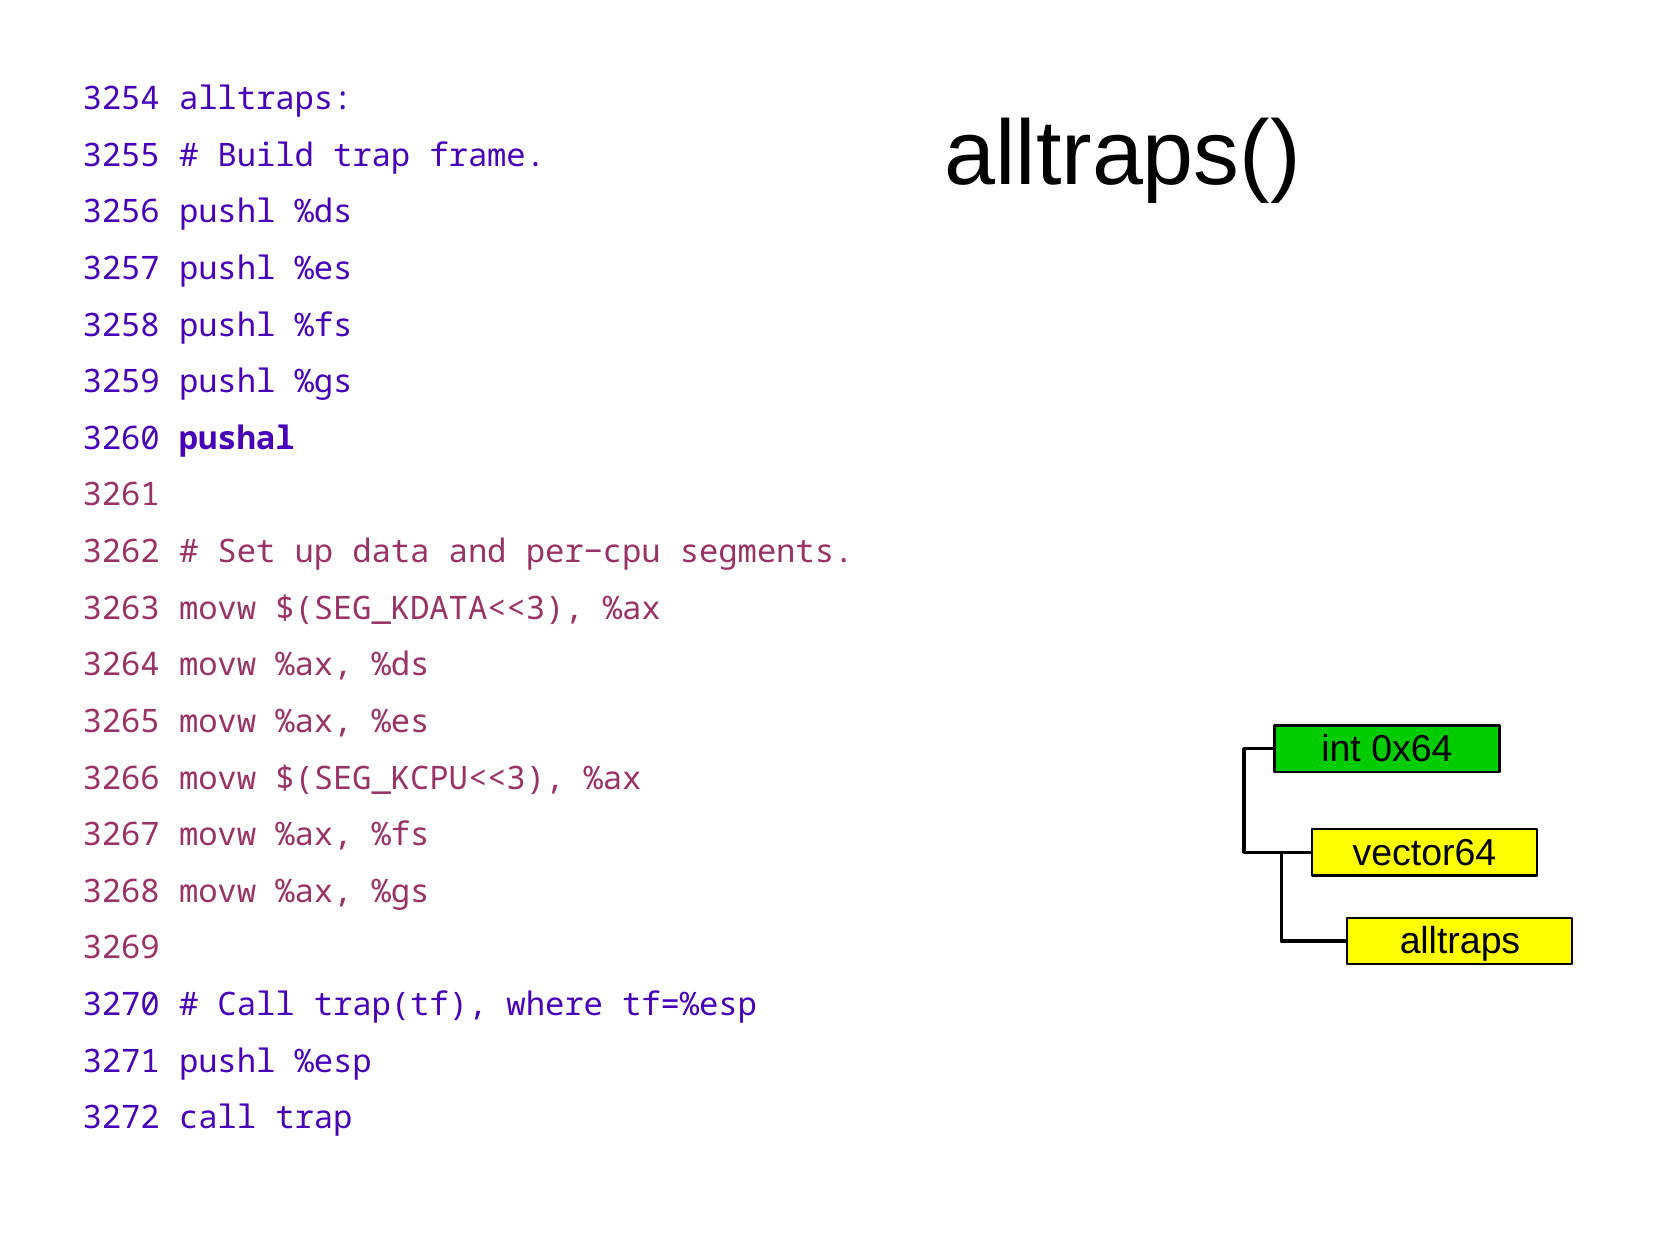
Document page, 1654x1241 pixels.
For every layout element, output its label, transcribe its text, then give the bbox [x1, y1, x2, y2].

text_box int 0x64 [1274, 725, 1500, 772]
title alltraps() [675, 49, 1571, 257]
text_box alltraps [1347, 917, 1573, 965]
text_box vector64 [1312, 829, 1538, 876]
list 3254 alltraps: 3255 # Build trap frame. 3256 pushl %ds 3257 pushl %es 3258 pushl %fs 3259 pushl %gs 3260 pushal 3261 3262 # Set up data and per−cpu segments. 3263 movw $(SEG_KDATA<<3), %ax 3264 movw %ax, %ds 3265 movw %ax, %es 3266 movw $(SEG_KCPU<<3), %ax 3267 movw %ax, %fs 3268 movw %ax, %gs 3269 3270 # Call trap(tf), where tf=%esp 3271 pushl %esp 3272 call trap [82, 75, 1571, 1163]
